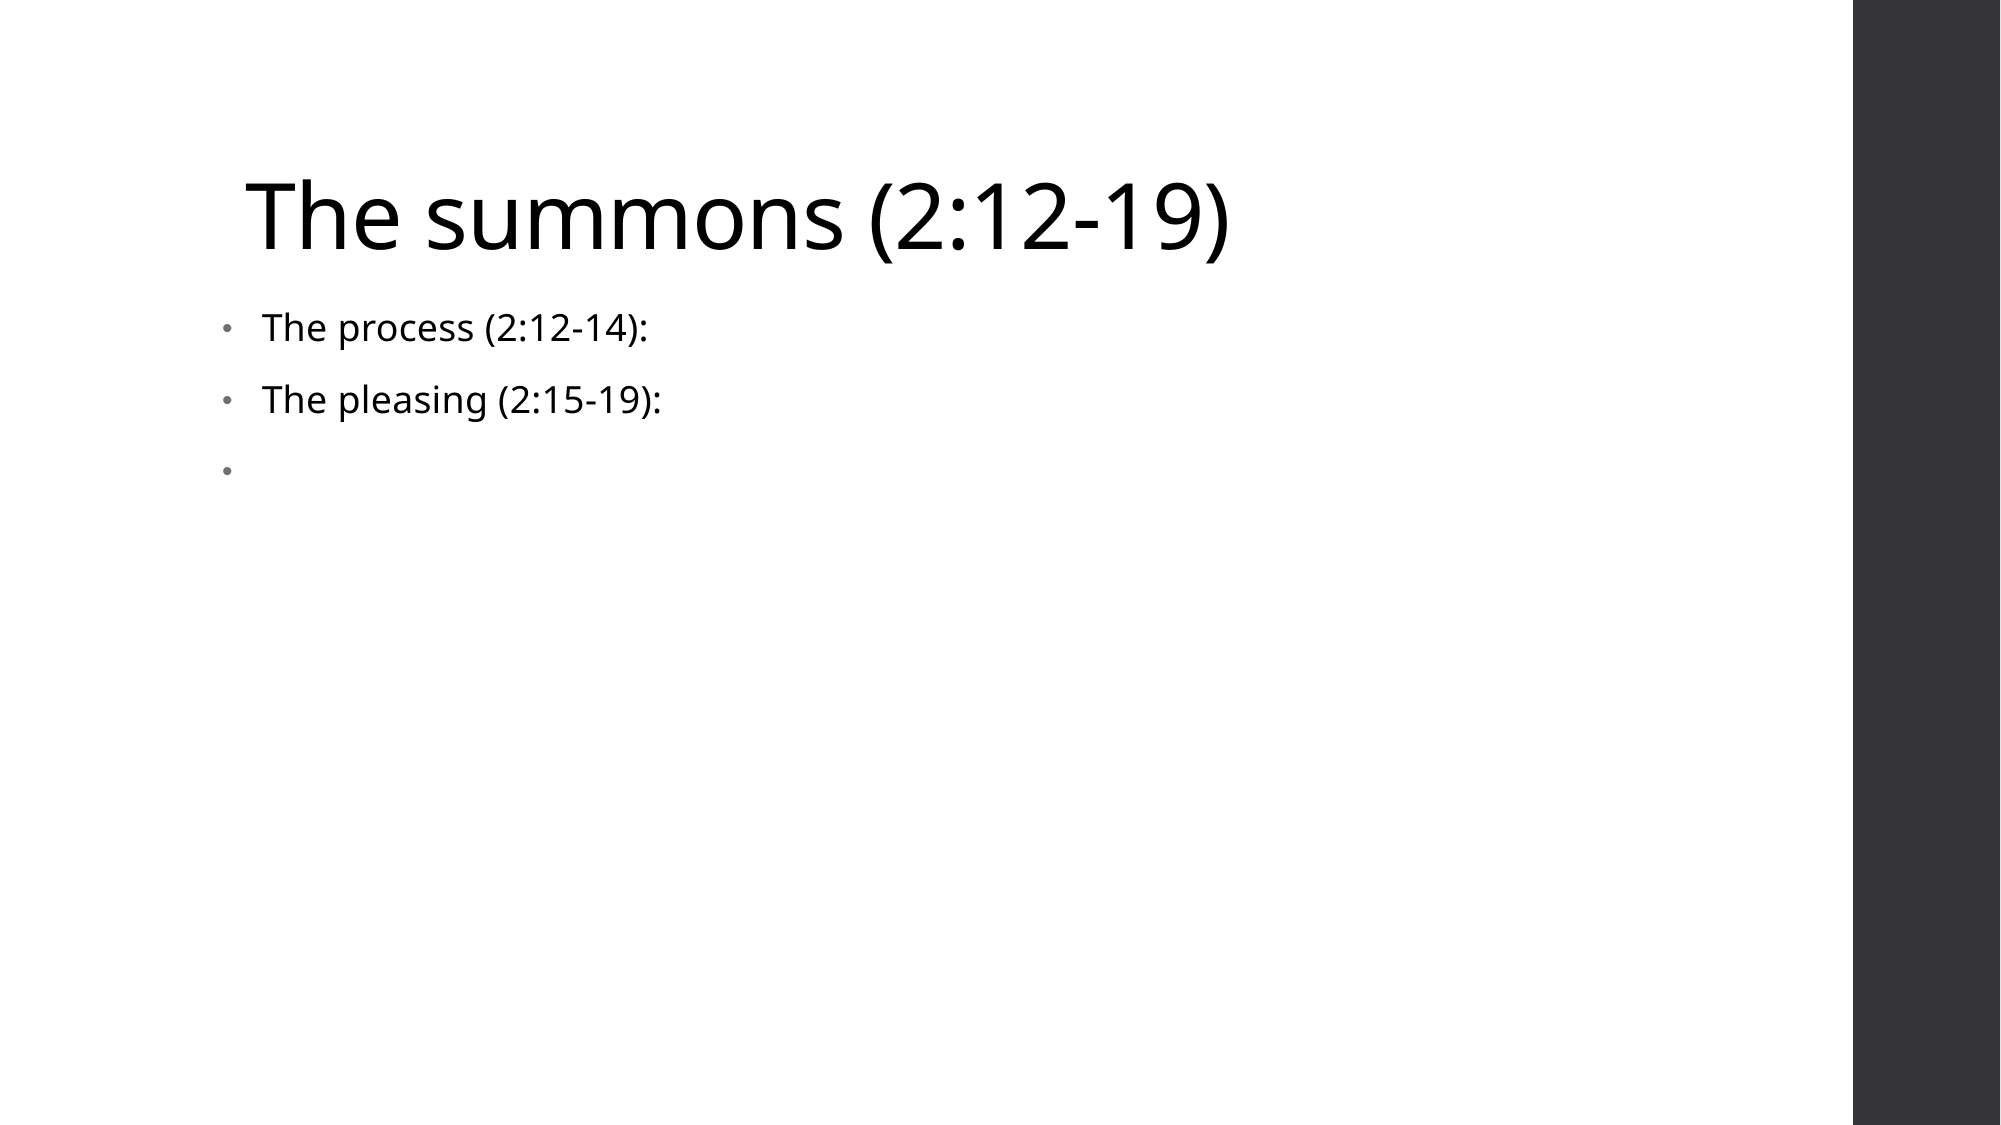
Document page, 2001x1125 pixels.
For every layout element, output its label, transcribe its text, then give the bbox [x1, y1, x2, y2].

list The process (2:12-14): The pleasing (2:15-19): [206, 299, 1617, 1014]
title The summons (2:12-19) [206, 60, 1797, 278]
